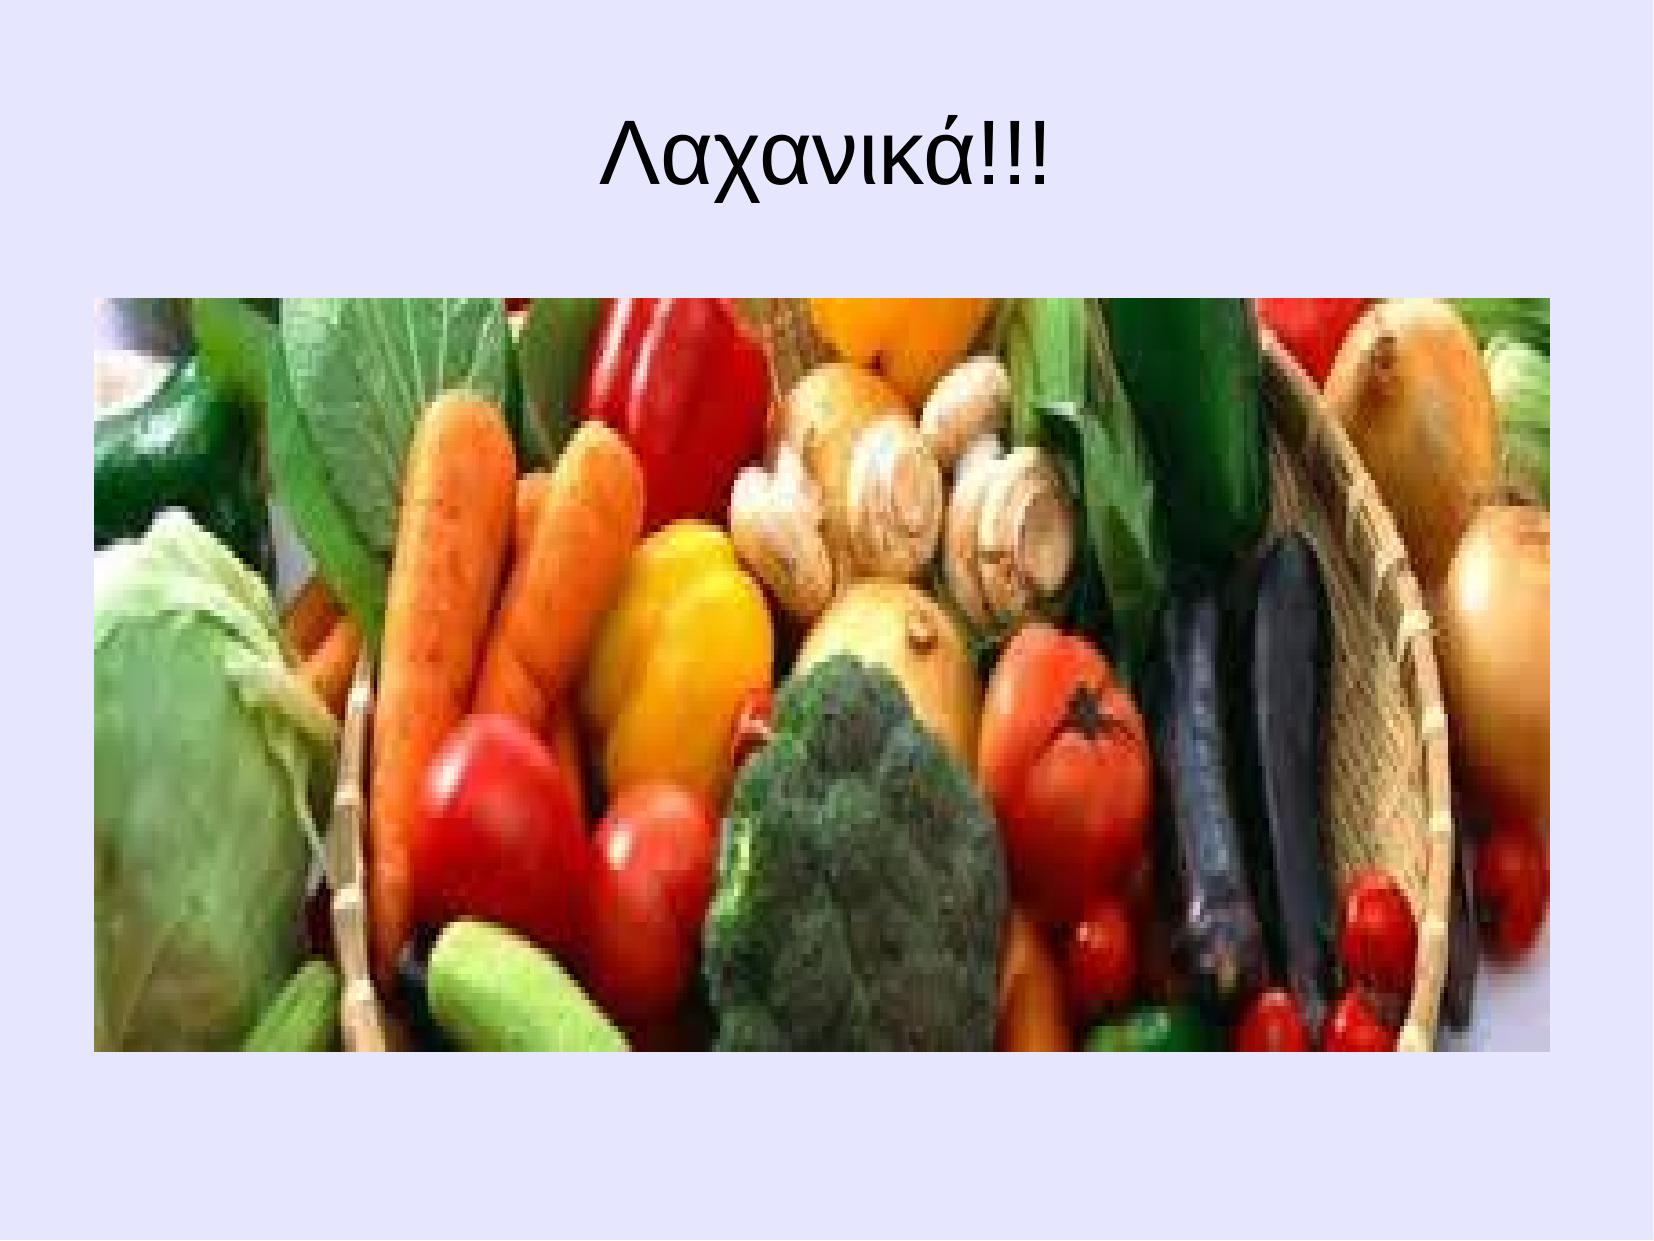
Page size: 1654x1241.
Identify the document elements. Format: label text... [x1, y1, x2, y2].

title Λαχανικά!!! [82, 49, 1571, 257]
picture [94, 298, 1550, 1052]
